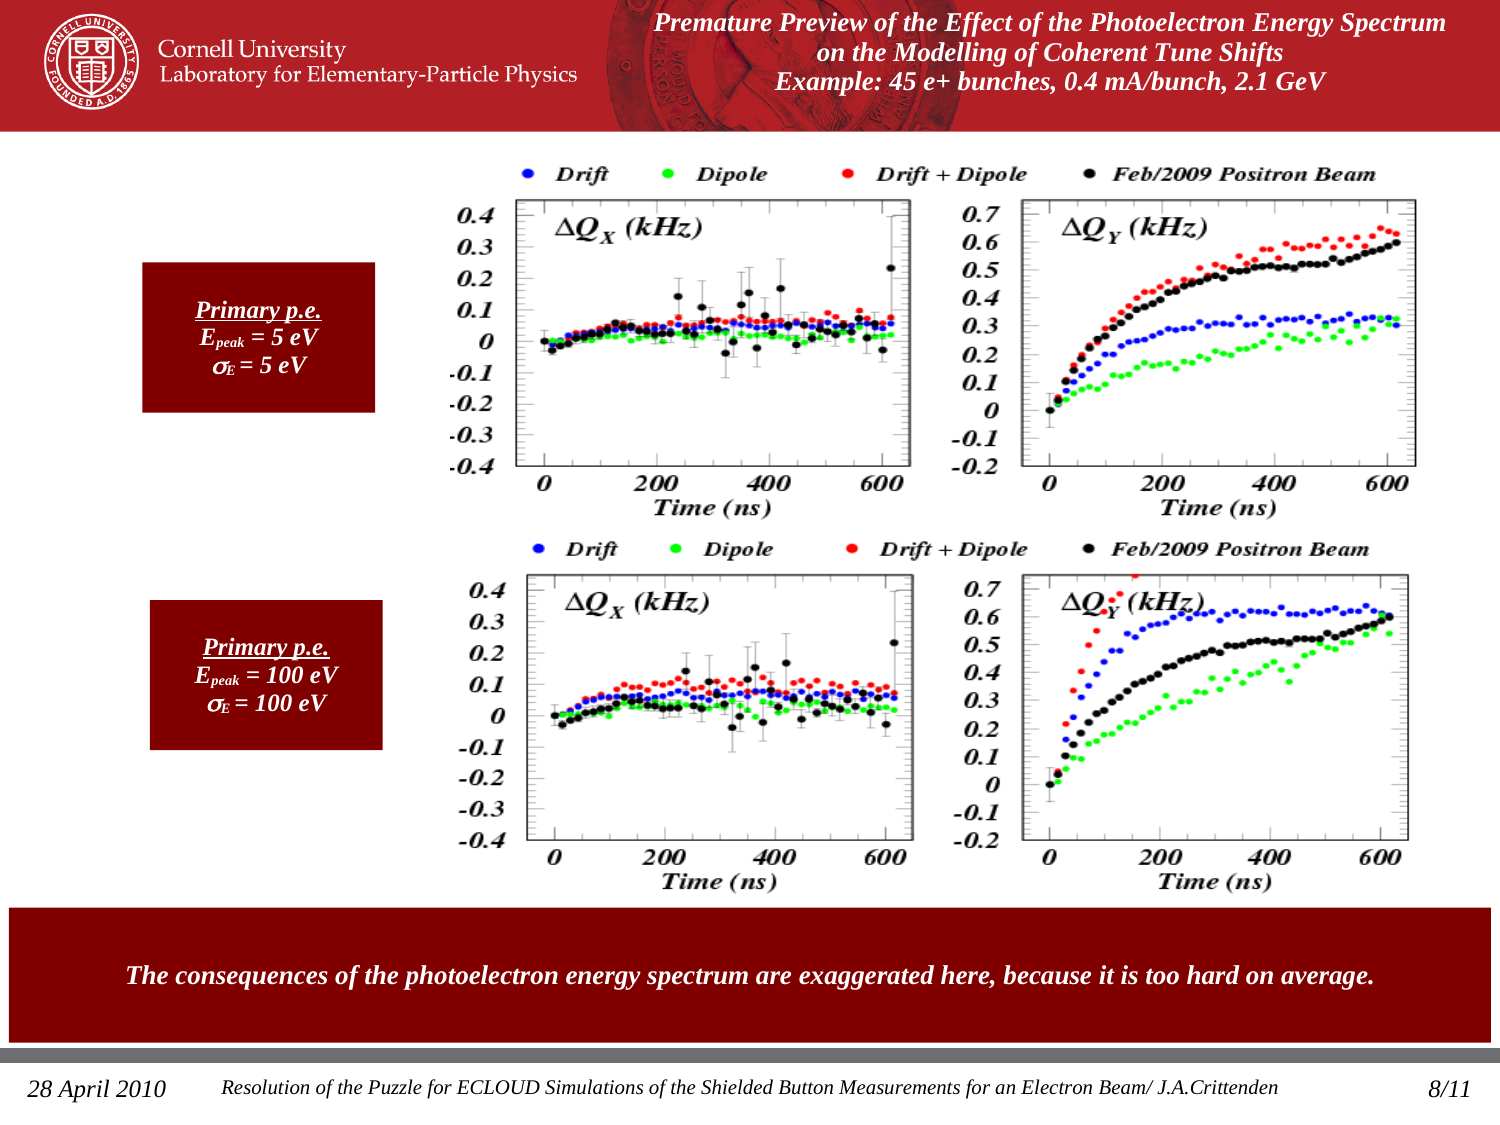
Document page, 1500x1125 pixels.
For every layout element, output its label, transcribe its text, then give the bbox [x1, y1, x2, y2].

text_box The consequences of the photoelectron energy spectrum are exaggerated here, because it is too hard on average. [8, 907, 1491, 1043]
text_box Primary p.e. Epeak = 100 eV sE = 100 eV [149, 600, 383, 751]
text_box Premature Preview of the Effect of the Photoelectron Energy Spectrum on the Modelling of Coherent Tune Shifts Example: 45 e+ bunches, 0.4 mA/bunch, 2.1 GeV [600, 0, 1500, 136]
picture [0, 0, 600, 132]
picture [450, 164, 1426, 526]
text_box Primary p.e. Epeak = 5 eV sE = 5 eV [142, 262, 376, 413]
picture [450, 539, 1426, 901]
